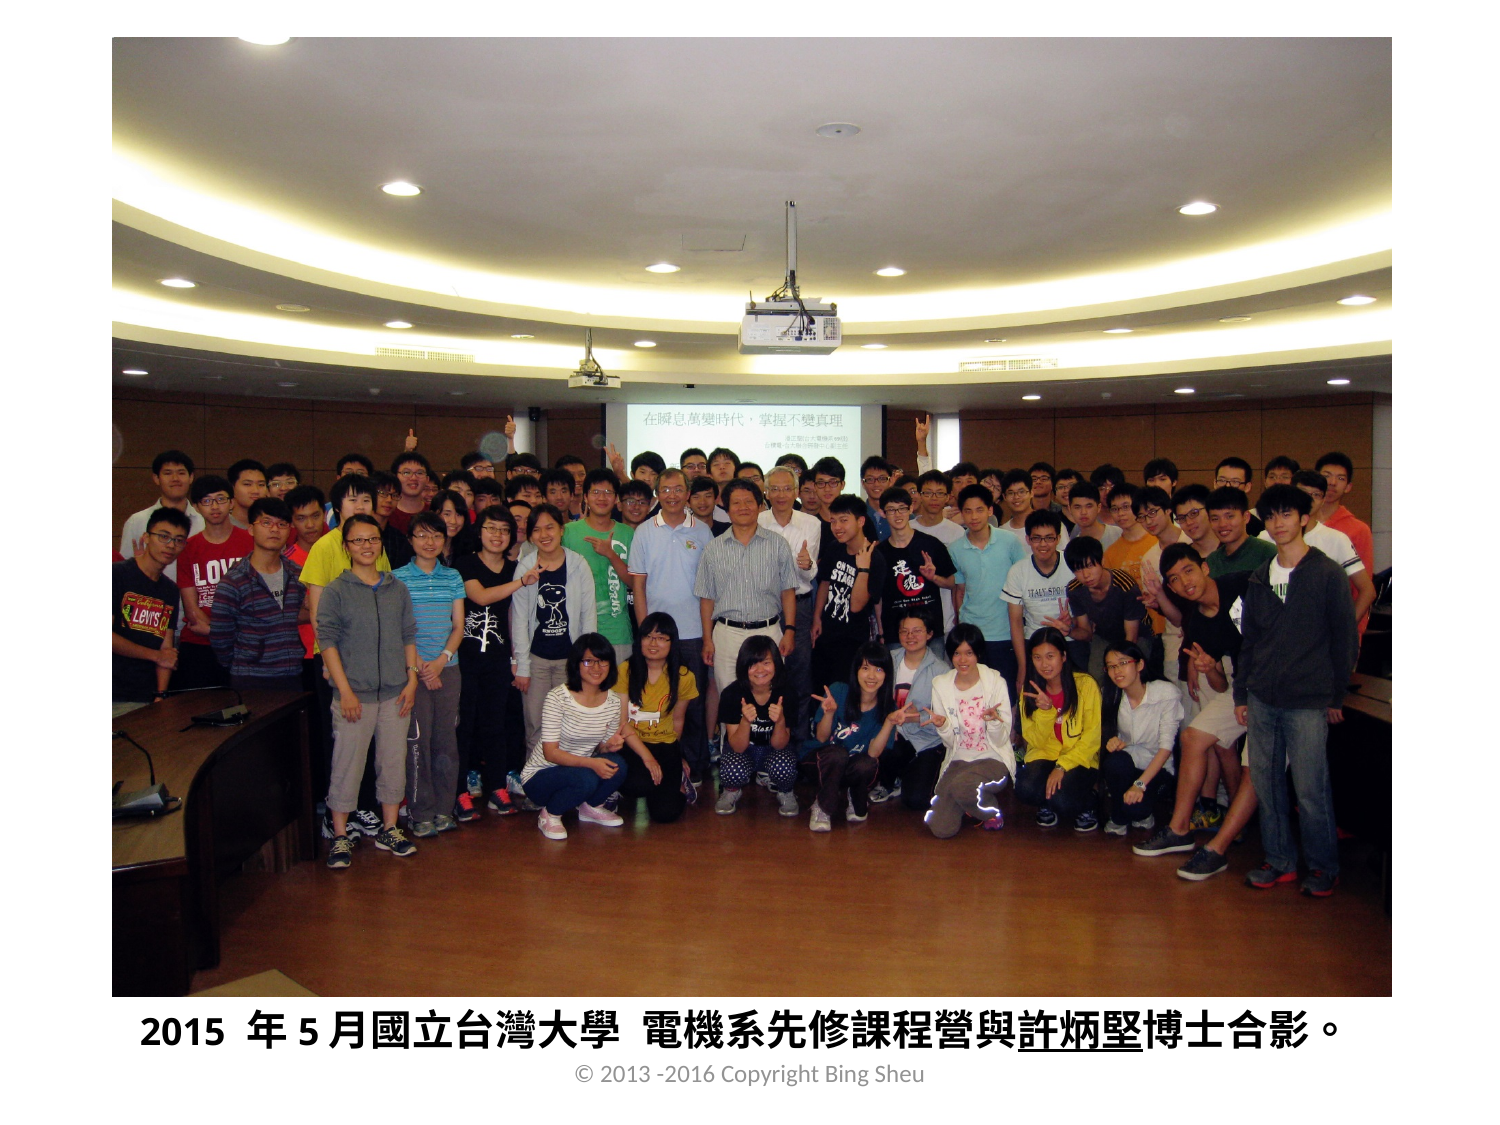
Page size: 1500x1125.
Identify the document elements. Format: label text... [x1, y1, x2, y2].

text_box 2015 年5月國立台灣大學 電機系先修課程營與許炳堅博士合影。 [124, 997, 1388, 1062]
picture [112, 37, 1392, 997]
footer © 2013 -2016 Copyright Bing Sheu [512, 1062, 988, 1103]
